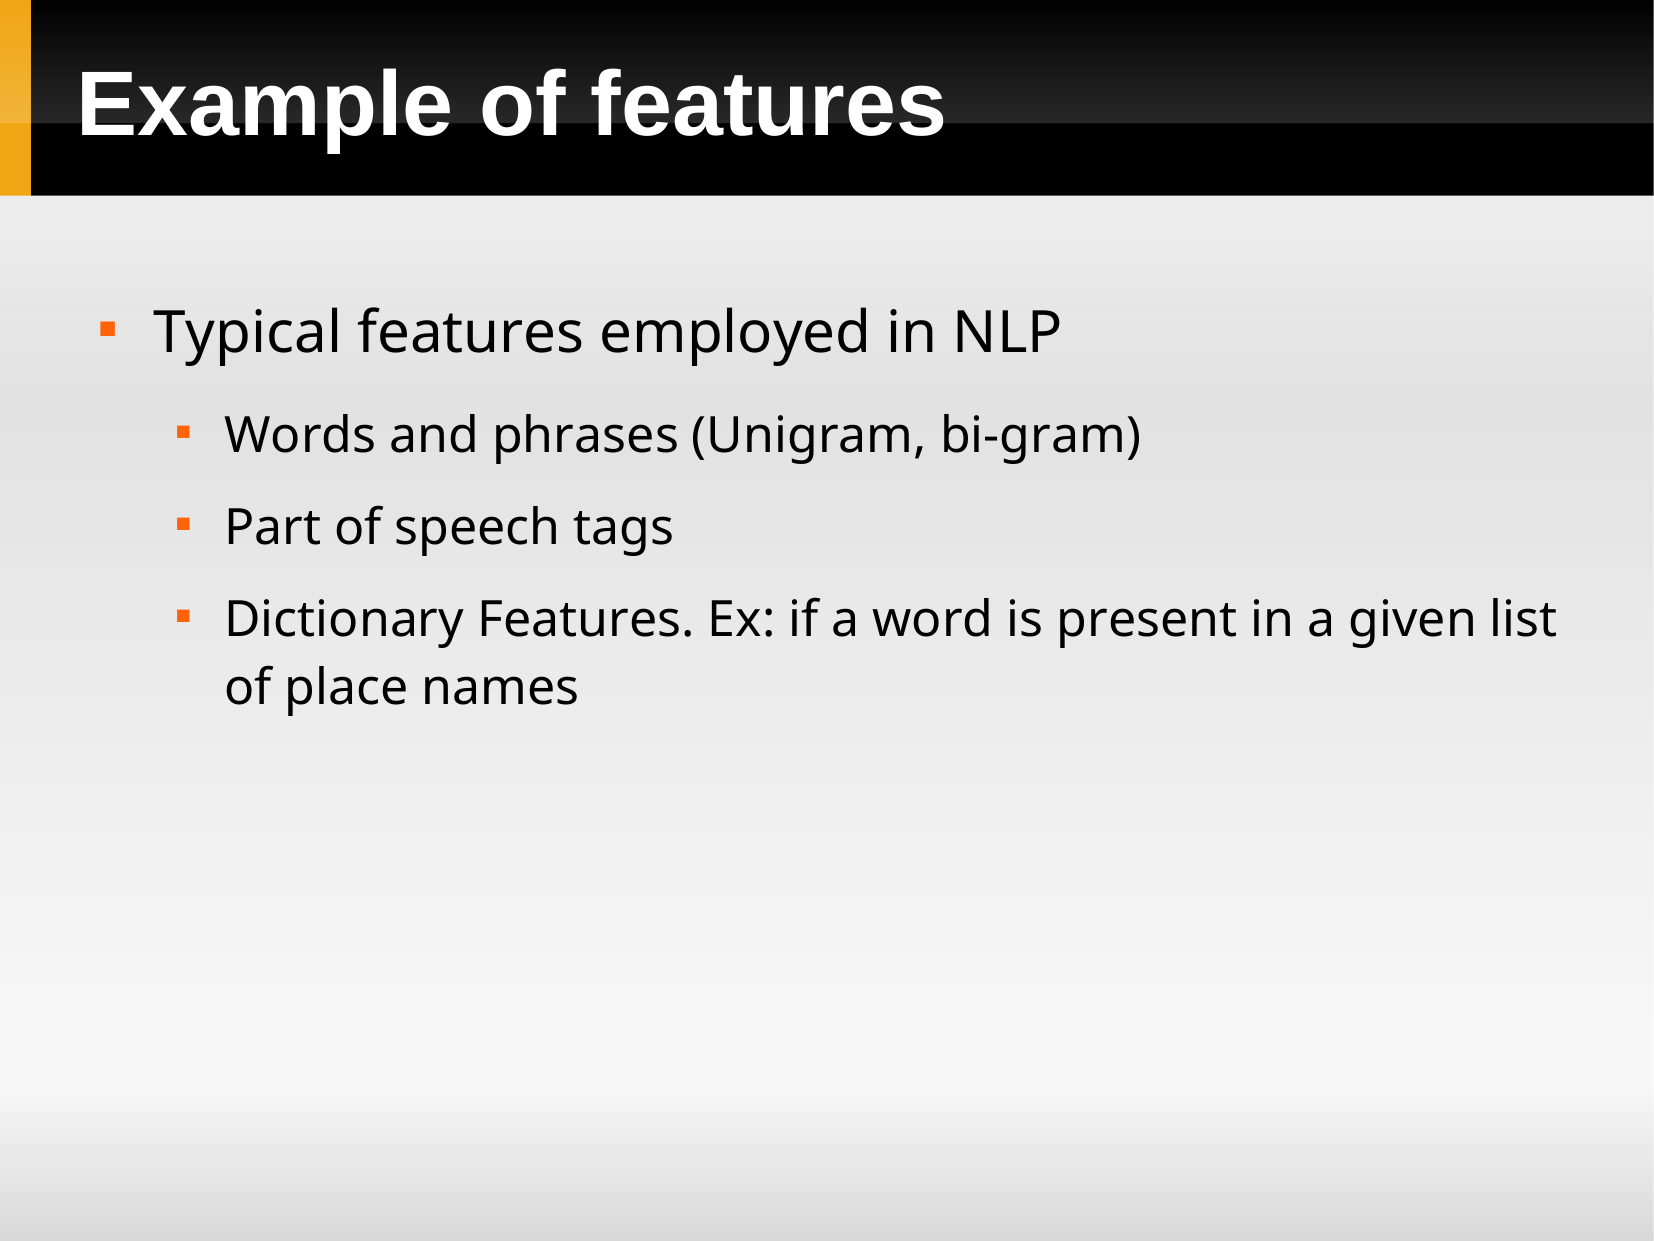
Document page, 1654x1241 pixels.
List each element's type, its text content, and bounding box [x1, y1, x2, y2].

picture [0, 0, 1654, 1241]
list Typical features employed in NLP Words and phrases (Unigram, bi-gram) Part of speech tags Dictionary Features. Ex: if a word is present in a given list of place names [82, 290, 1571, 1094]
title Example of features [76, 7, 1565, 200]
